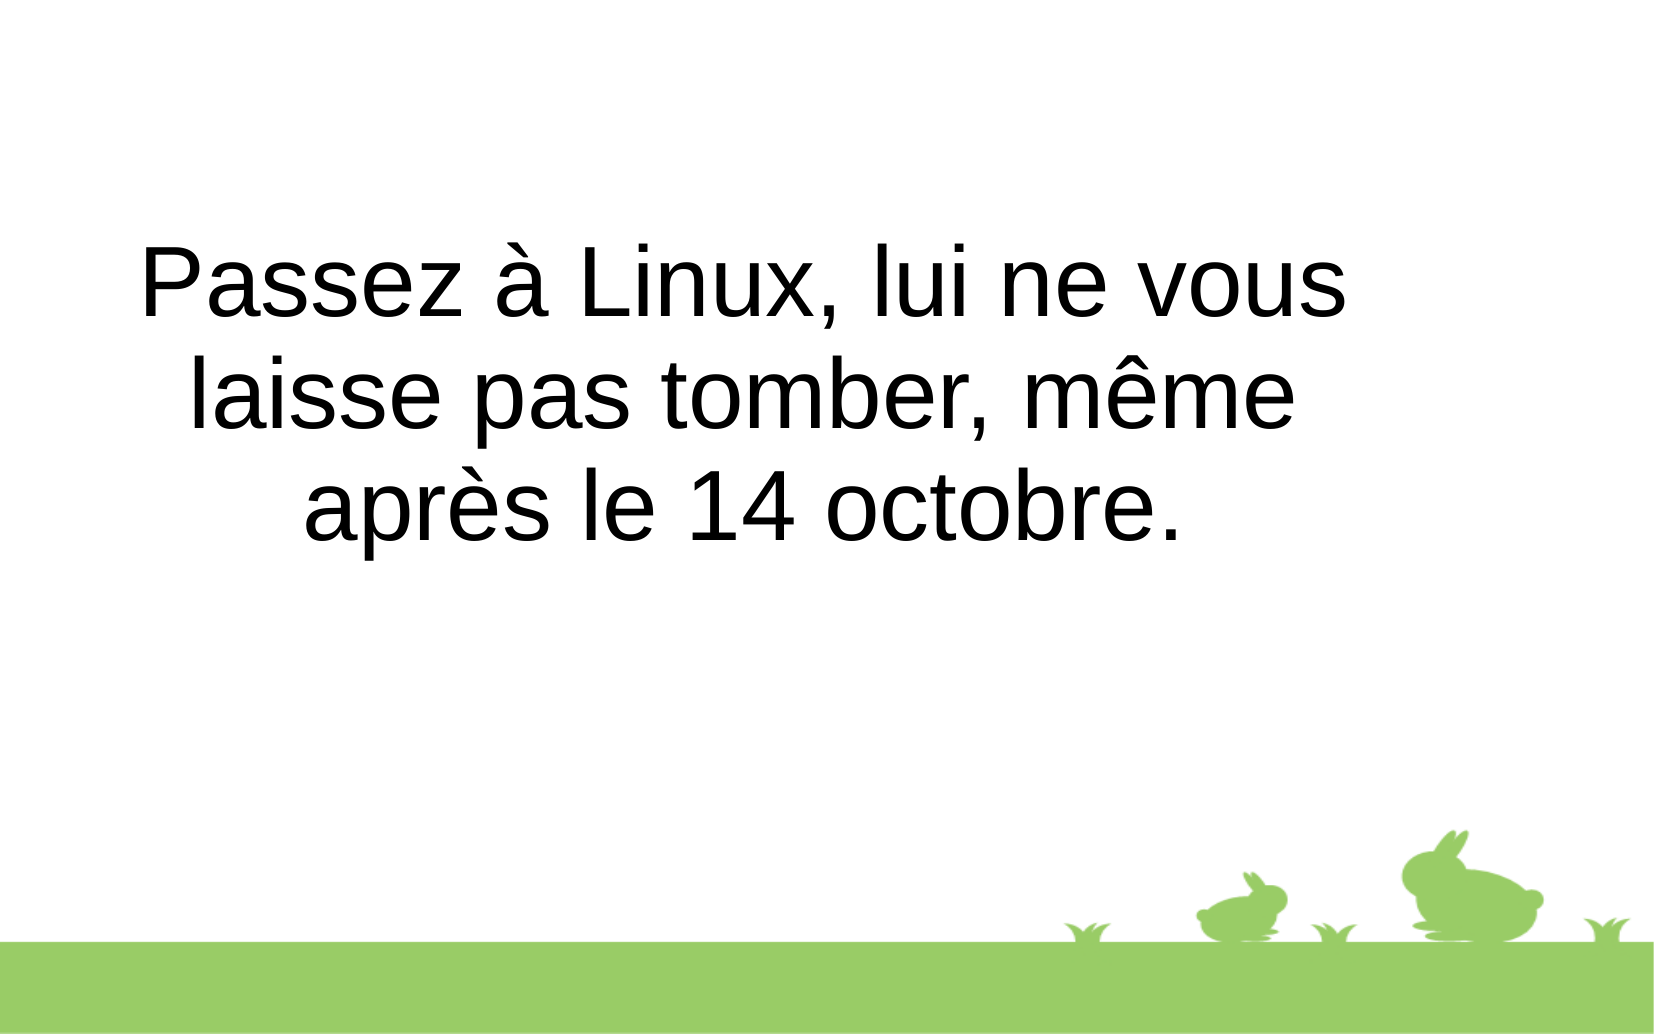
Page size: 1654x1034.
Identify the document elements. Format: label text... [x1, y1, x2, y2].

text_box Passez à Linux, lui ne vous laisse pas tomber, même après le 14 octobre. [106, 39, 1382, 748]
picture [0, 0, 1654, 1034]
